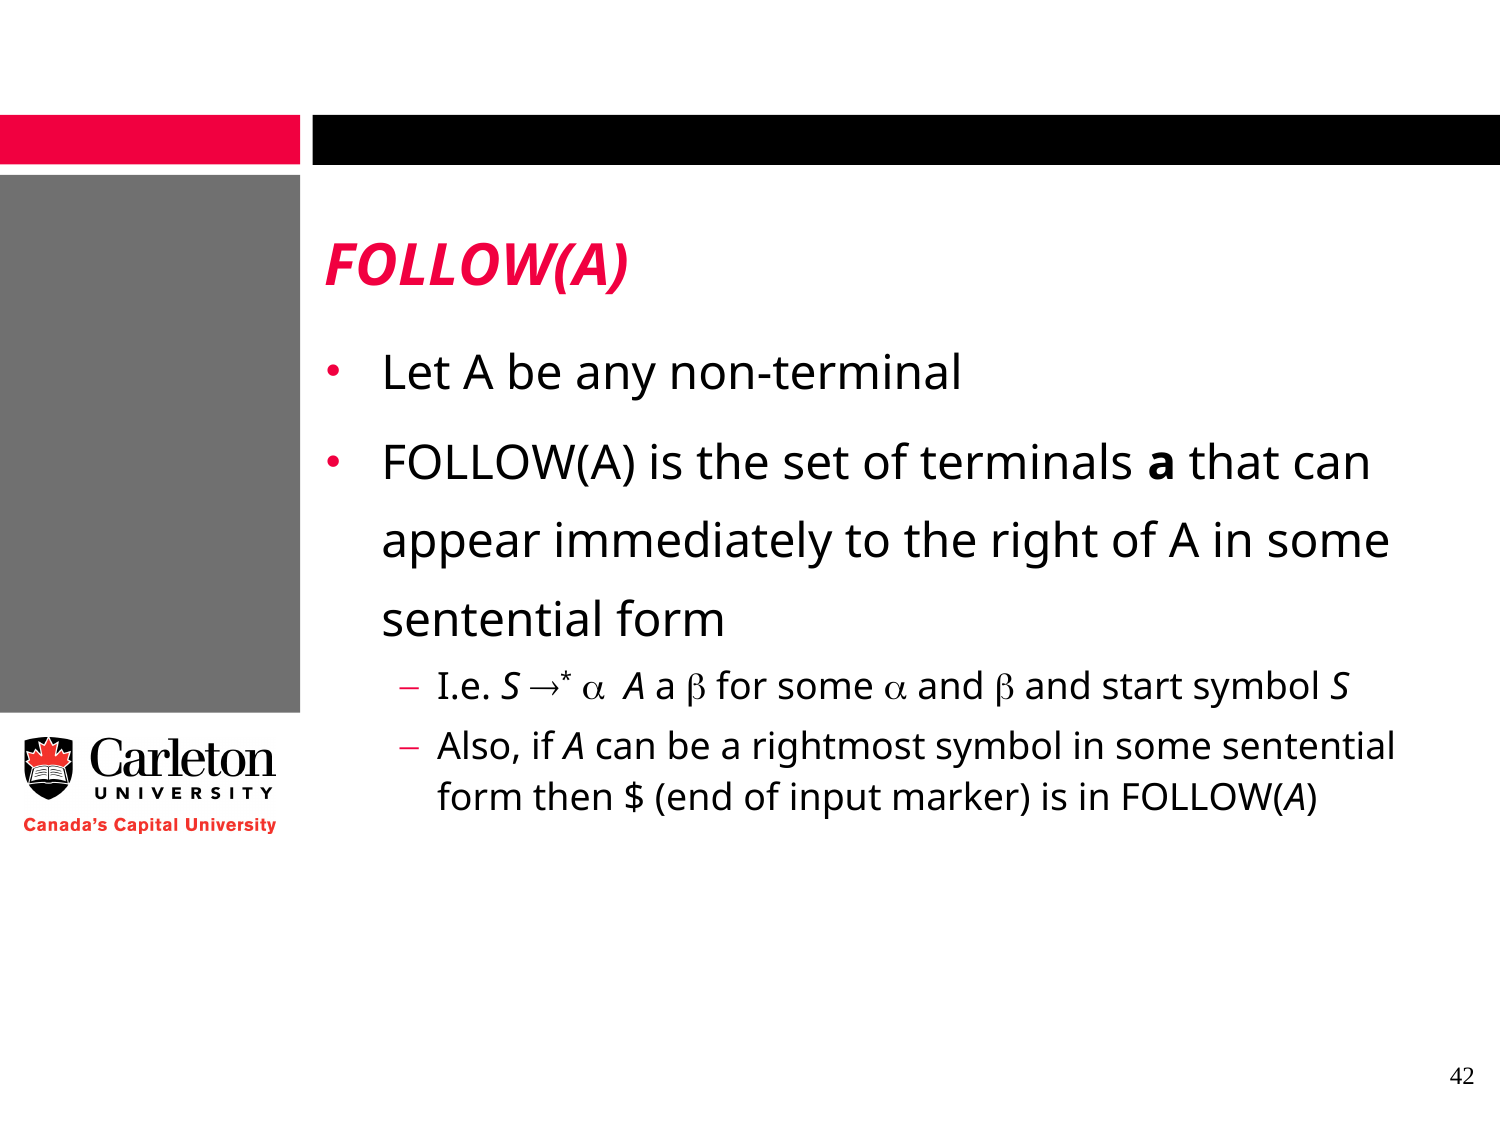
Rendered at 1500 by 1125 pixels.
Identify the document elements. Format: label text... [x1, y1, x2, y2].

list Let A be any non-terminal FOLLOW(A) is the set of terminals a that can appear immediately to the right of A in some sentential form I.e. S * a A a b for some a and b and start symbol S Also, if A can be a rightmost symbol in some sentential form then $ (end of input marker) is in FOLLOW(A) [324, 324, 1450, 1036]
title FOLLOW(A) [324, 187, 1450, 324]
picture [24, 737, 276, 834]
